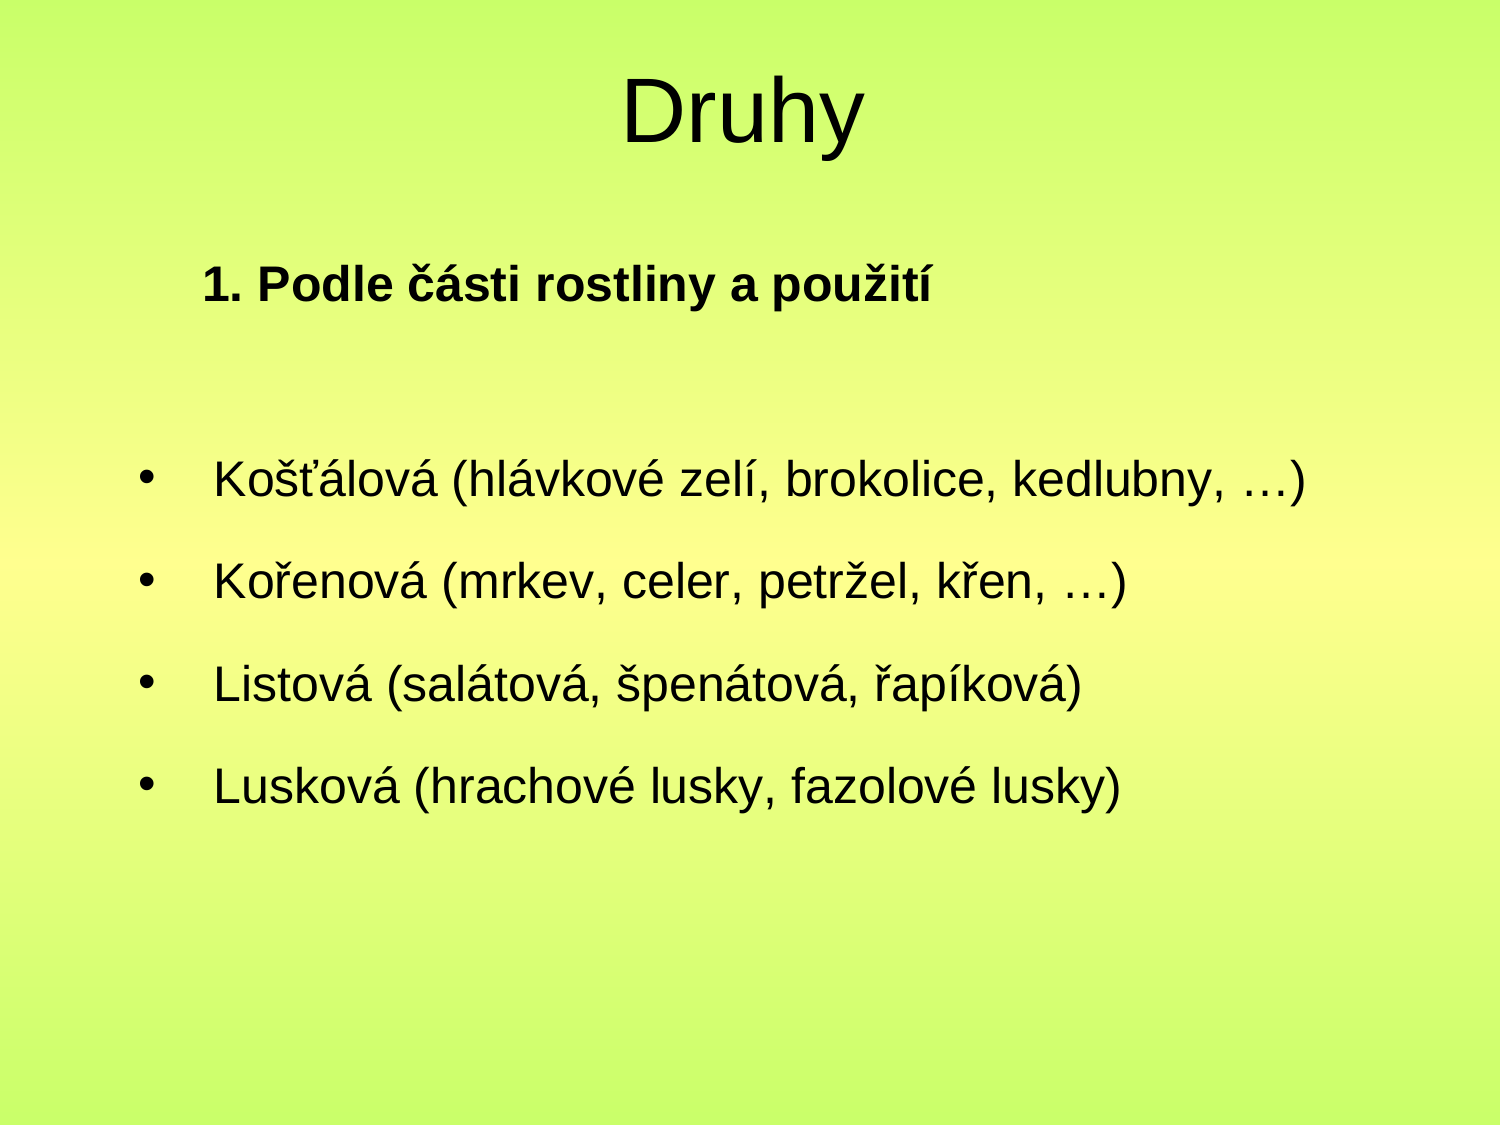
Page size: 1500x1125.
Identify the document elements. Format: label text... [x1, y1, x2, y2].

list Košťálová (hlávkové zelí, brokolice, kedlubny, …) Kořenová (mrkev, celer, petržel, křen, …) Listová (salátová, špenátová, řapíková) Lusková (hrachové lusky, fazolové lusky) [123, 408, 1419, 974]
list 1. Podle části rostliny a použití [112, 243, 1390, 350]
title Druhy [105, 42, 1381, 169]
